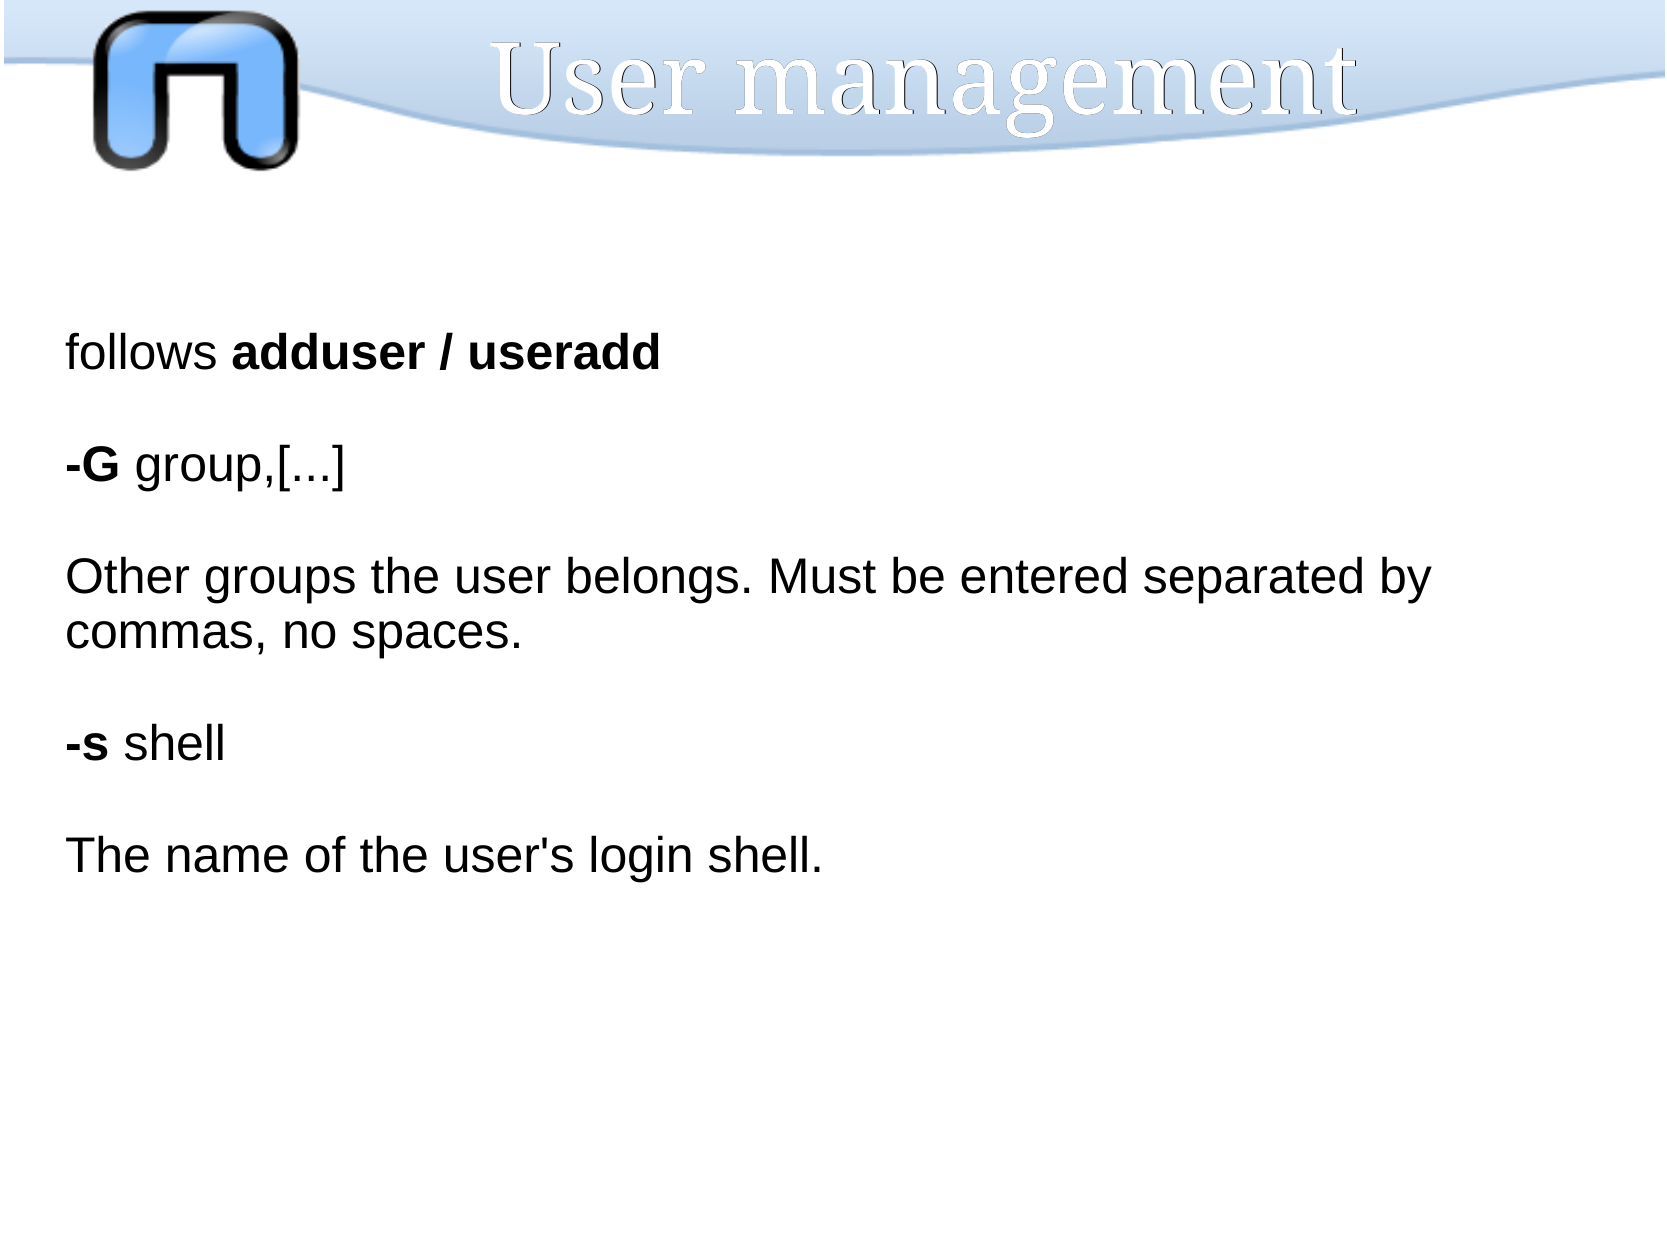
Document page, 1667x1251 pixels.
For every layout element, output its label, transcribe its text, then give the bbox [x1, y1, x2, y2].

list follows adduser / useradd -G group,[...] Other groups the user belongs. Must be entered separated by commas, no spaces. -s shell The name of the user's login shell. [58, 317, 1628, 1160]
picture [0, 0, 1667, 1251]
text_box User management [475, 0, 1667, 271]
